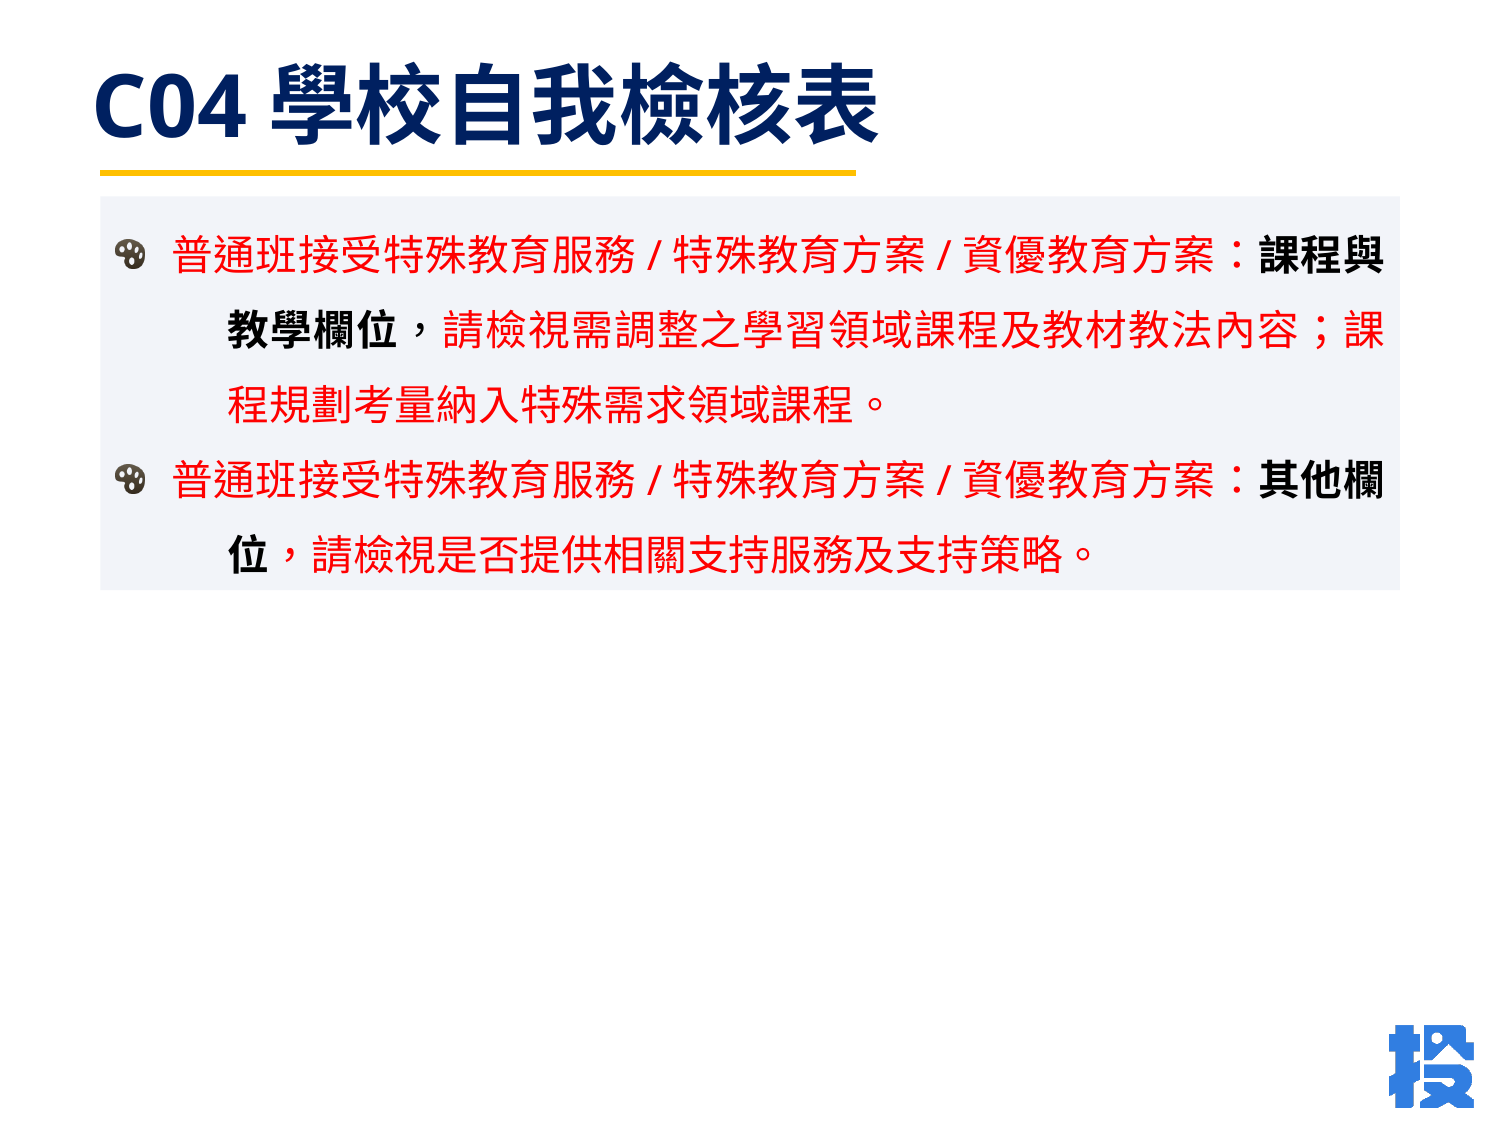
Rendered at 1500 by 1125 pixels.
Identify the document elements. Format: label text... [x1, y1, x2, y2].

text_box 普通班接受特殊教育服務/特殊教育方案/資優教育方案：課程與教學欄位，請檢視需調整之學習領域課程及教材教法內容；課程規劃考量納入特殊需求領域課程。 普通班接受特殊教育服務/特殊教育方案/資優教育方案：其他欄位，請檢視是否提供相關支持服務及支持策略。 [100, 196, 1400, 591]
picture [1362, 997, 1500, 1125]
text_box C04學校自我檢核表 [76, 42, 890, 164]
